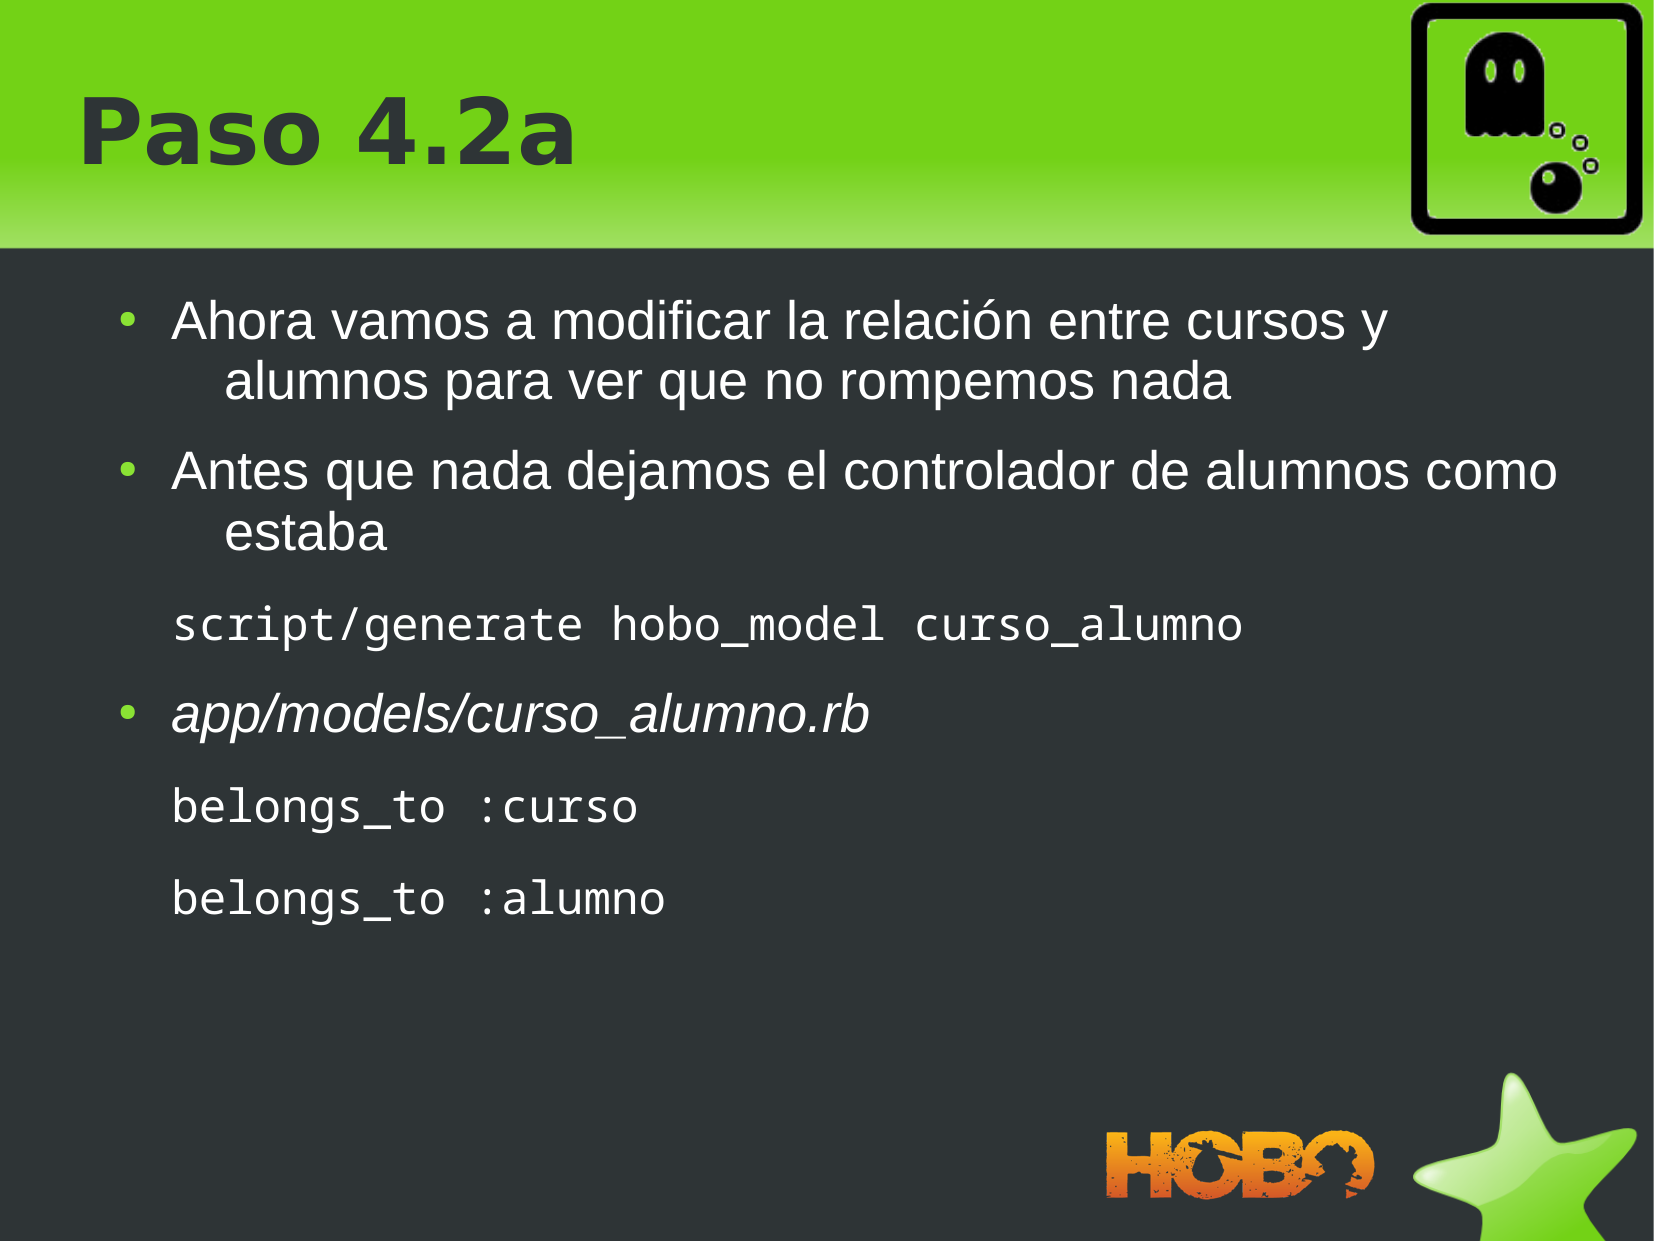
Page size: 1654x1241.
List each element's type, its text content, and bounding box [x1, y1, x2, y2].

title Paso 4.2a [76, 36, 1565, 229]
list Ahora vamos a modificar la relación entre cursos y alumnos para ver que no rompemos nada Antes que nada dejamos el controlador de alumnos como estaba script/generate hobo_model curso_alumno app/models/curso_alumno.rb belongs_to :curso belongs_to :alumno [82, 290, 1571, 1094]
picture [0, 0, 1654, 1241]
